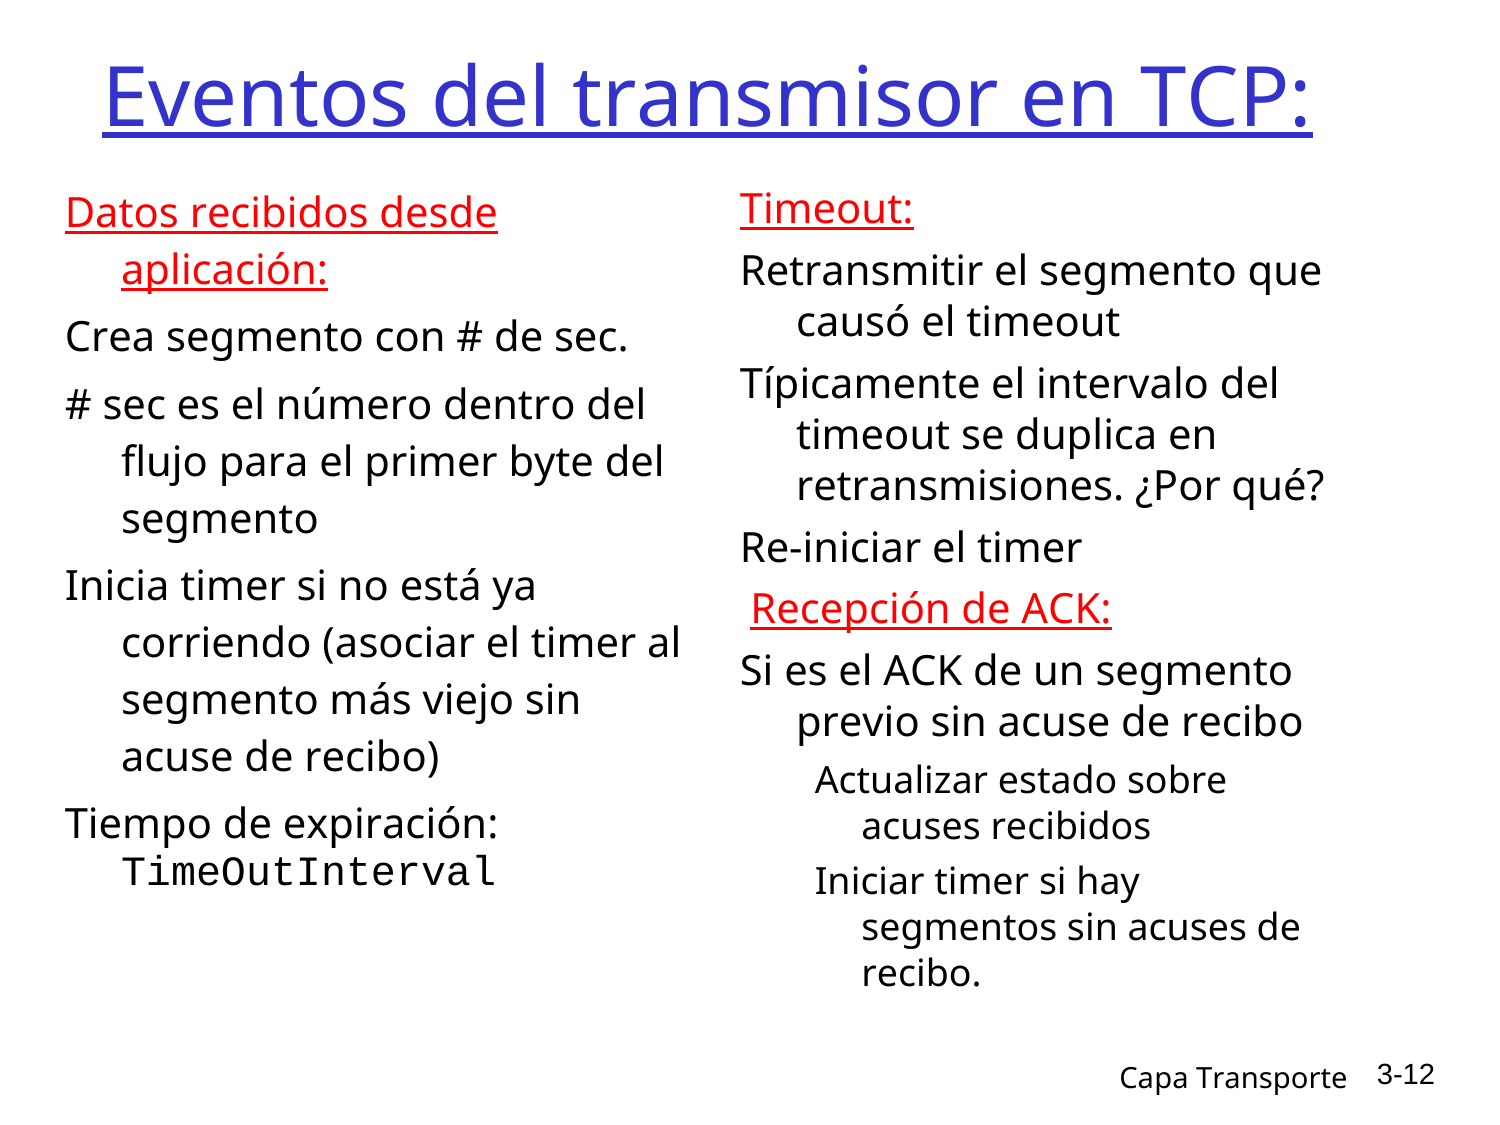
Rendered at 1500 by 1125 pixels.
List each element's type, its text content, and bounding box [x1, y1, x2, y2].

list Datos recibidos desde aplicación: Crea segmento con # de sec. # sec es el número dentro del flujo para el primer byte del segmento Inicia timer si no está ya corriendo (asociar el timer al segmento más viejo sin acuse de recibo) Tiempo de expiración: TimeOutInterval [50, 174, 713, 1063]
list Timeout: Retransmitir el segmento que causó el timeout Típicamente el intervalo del timeout se duplica en retransmisiones. ¿Por qué? Re-iniciar el timer Recepción de ACK: Si es el ACK de un segmento previo sin acuse de recibo Actualizar estado sobre acuses recibidos Iniciar timer si hay segmentos sin acuses de recibo. [724, 174, 1350, 1079]
title Eventos del transmisor en TCP: [87, 0, 1426, 188]
